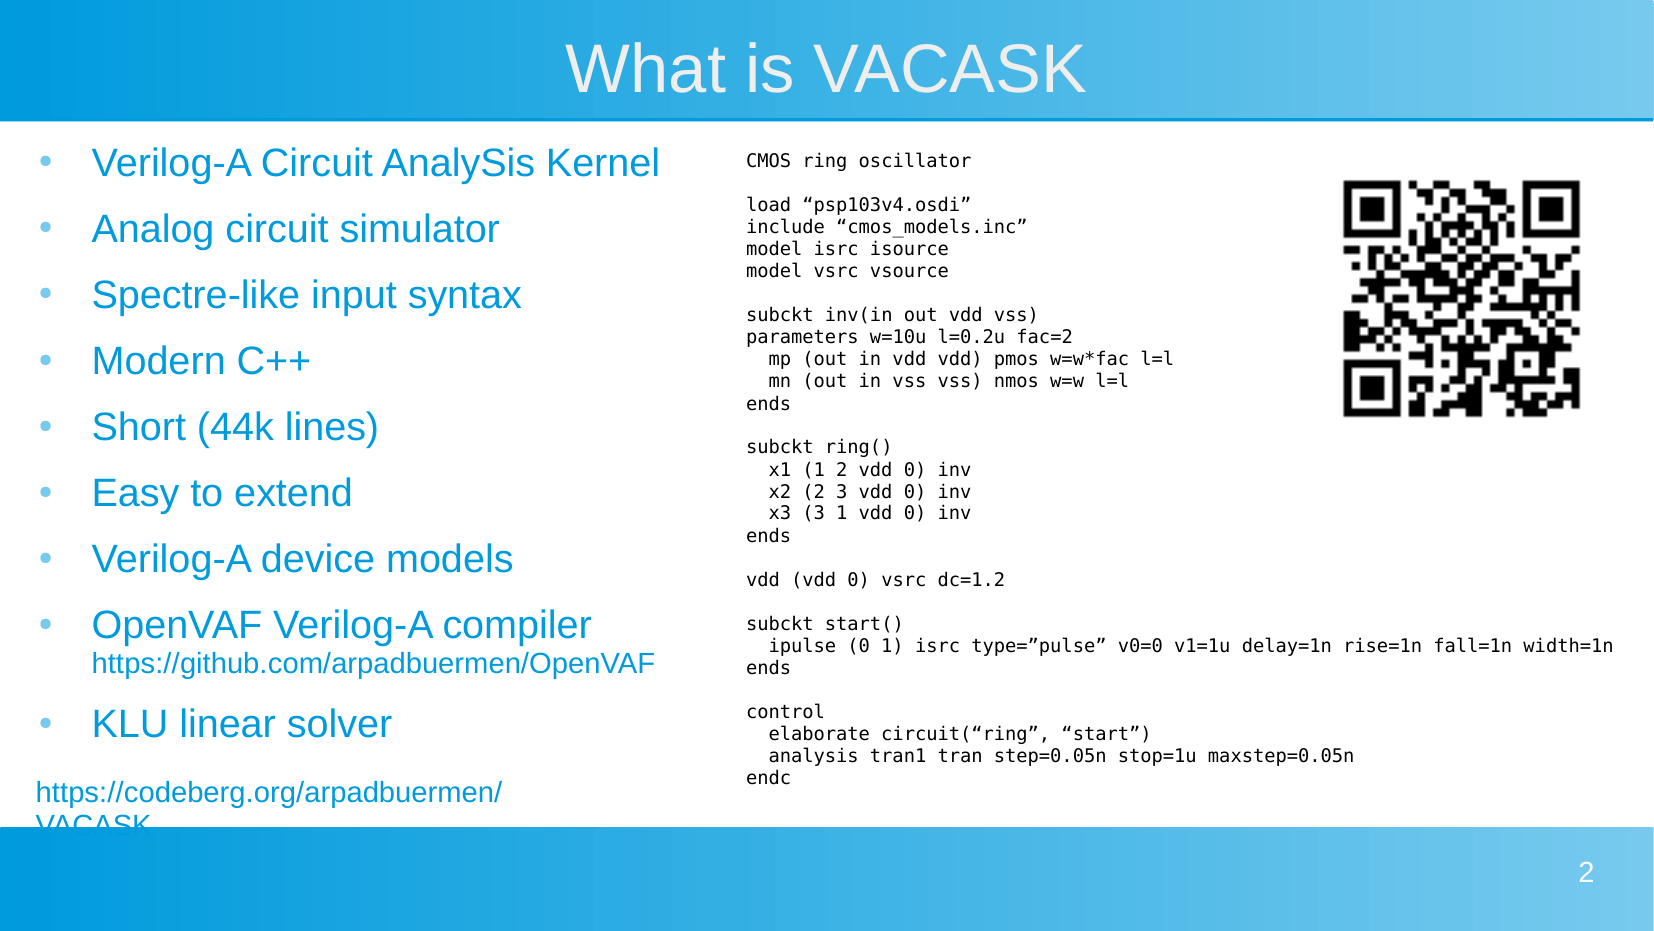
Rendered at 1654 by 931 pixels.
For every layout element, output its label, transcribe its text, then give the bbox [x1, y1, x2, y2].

text_box https://codeberg.org/arpadbuermen/VACASK [20, 768, 634, 817]
list Verilog-A Circuit AnalySis Kernel Analog circuit simulator Spectre-like input syntax Modern C++ Short (44k lines) Easy to extend Verilog-A device models OpenVAF Verilog-A compiler https://github.com/arpadbuermen/OpenVAF KLU linear solver [20, 140, 1557, 844]
picture [1312, 149, 1613, 451]
title What is VACASK [59, 29, 1595, 108]
text_box CMOS ring oscillator load “psp103v4.osdi” include “cmos_models.inc” model isrc isource model vsrc vsource subckt inv(in out vdd vss) parameters w=10u l=0.2u fac=2 mp (out in vdd vdd) pmos w=w*fac l=l mn (out in vss vss) nmos w=w l=l ends subckt ring() x1 (1 2 vdd 0) inv x2 (2 3 vdd 0) inv x3 (3 1 vdd 0) inv ends vdd (vdd 0) vsrc dc=1.2 subckt start() ipulse (0 1) isrc type=”pulse” v0=0 v1=1u delay=1n rise=1n fall=1n width=1n ends control elaborate circuit(“ring”, “start”) analysis tran1 tran step=0.05n stop=1u maxstep=0.05n endc [731, 142, 1632, 863]
